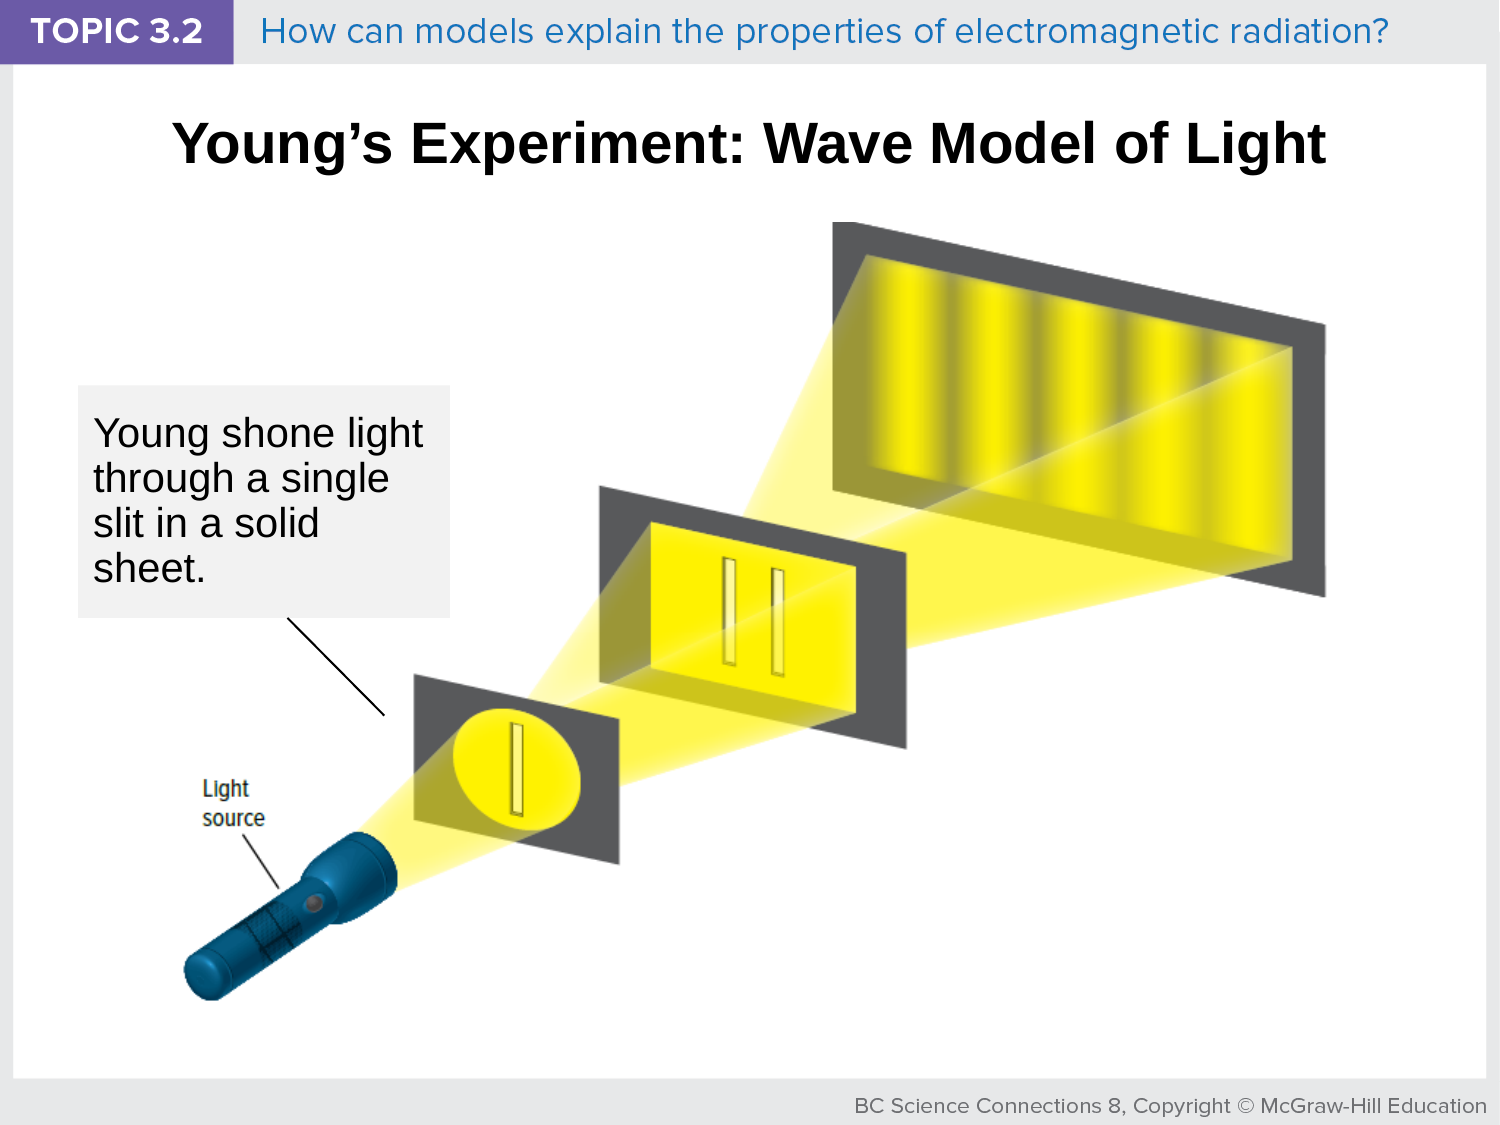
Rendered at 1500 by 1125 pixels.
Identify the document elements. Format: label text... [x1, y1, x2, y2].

title Young’s Experiment: Wave Model of Light [103, 76, 1397, 213]
picture [0, 0, 1500, 1082]
list Young shone light through a single slit in a solid sheet. [78, 385, 450, 618]
